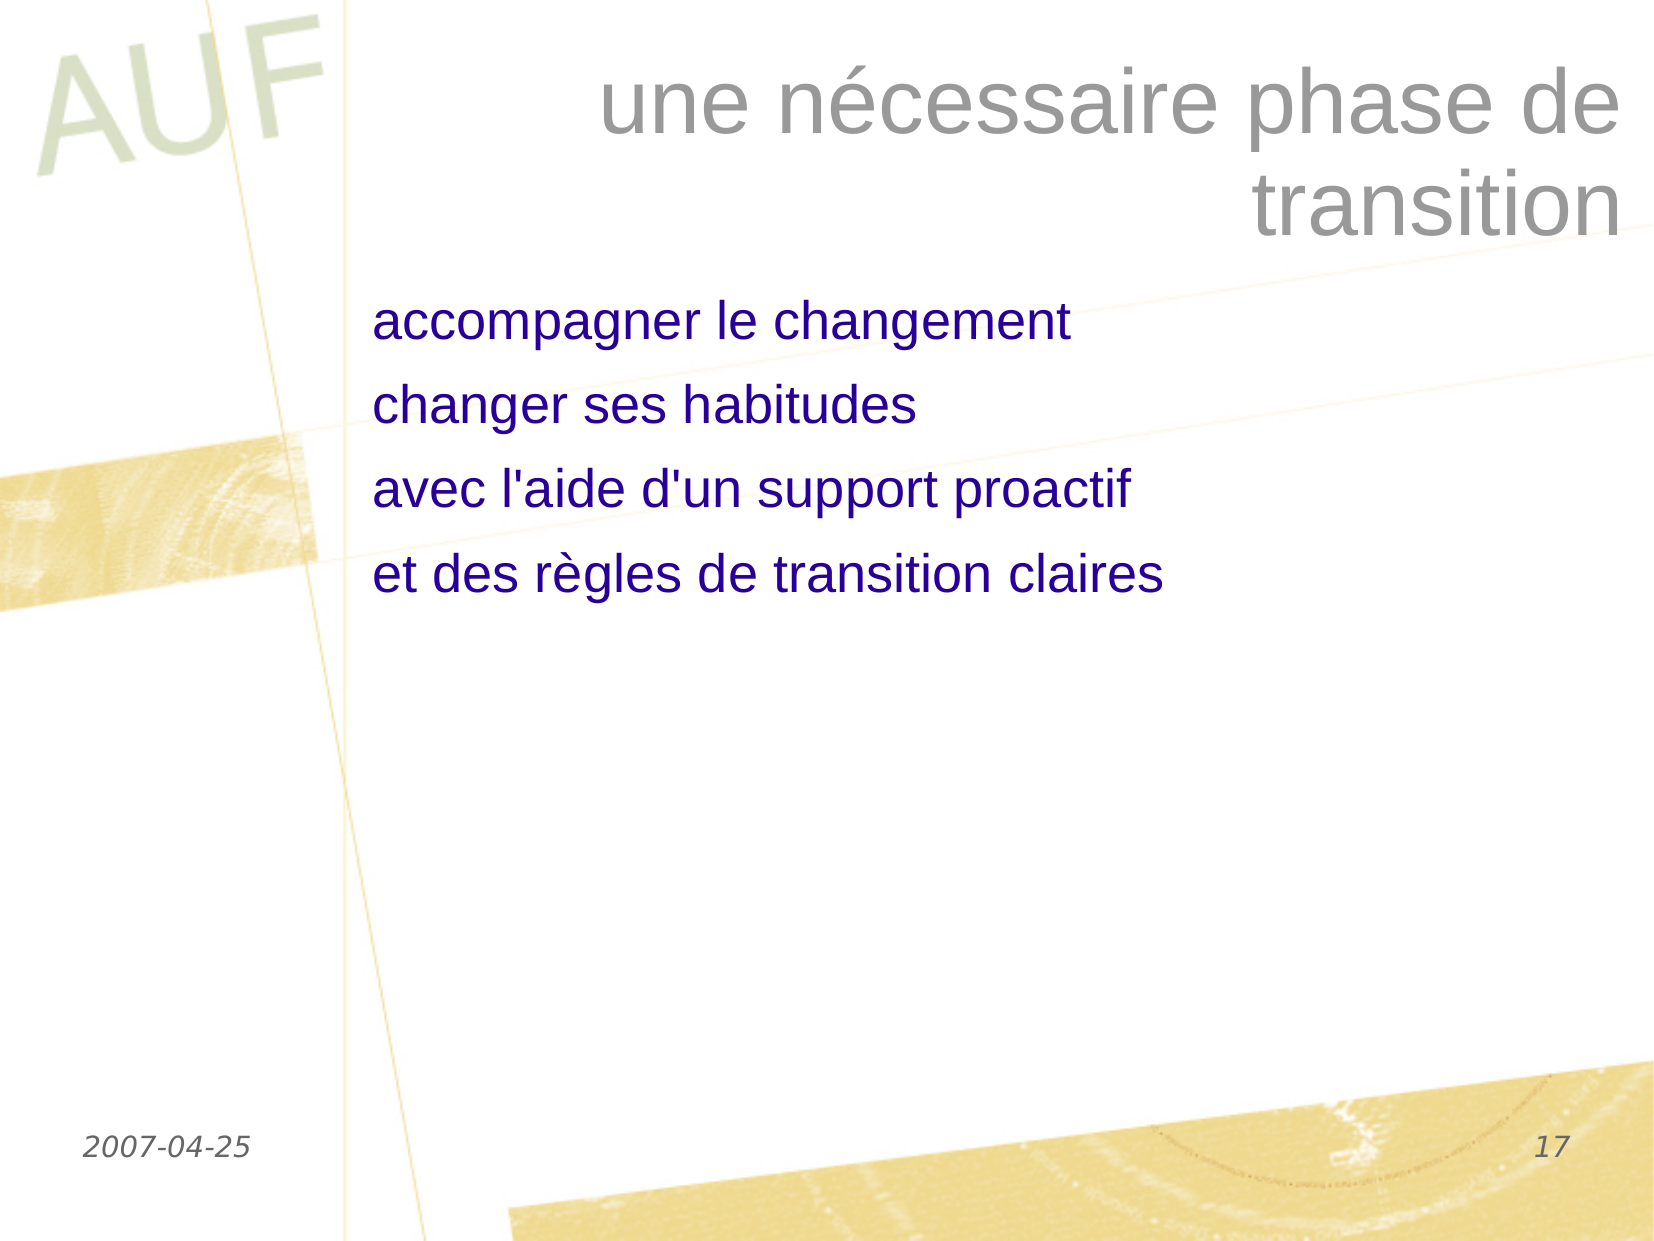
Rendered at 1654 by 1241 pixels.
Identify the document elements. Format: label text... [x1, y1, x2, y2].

list accompagner le changement changer ses habitudes avec l'aide d'un support proactif et des règles de transition claires [354, 290, 1625, 1094]
title une nécessaire phase de transition [354, 50, 1625, 256]
picture [0, 0, 1654, 1241]
